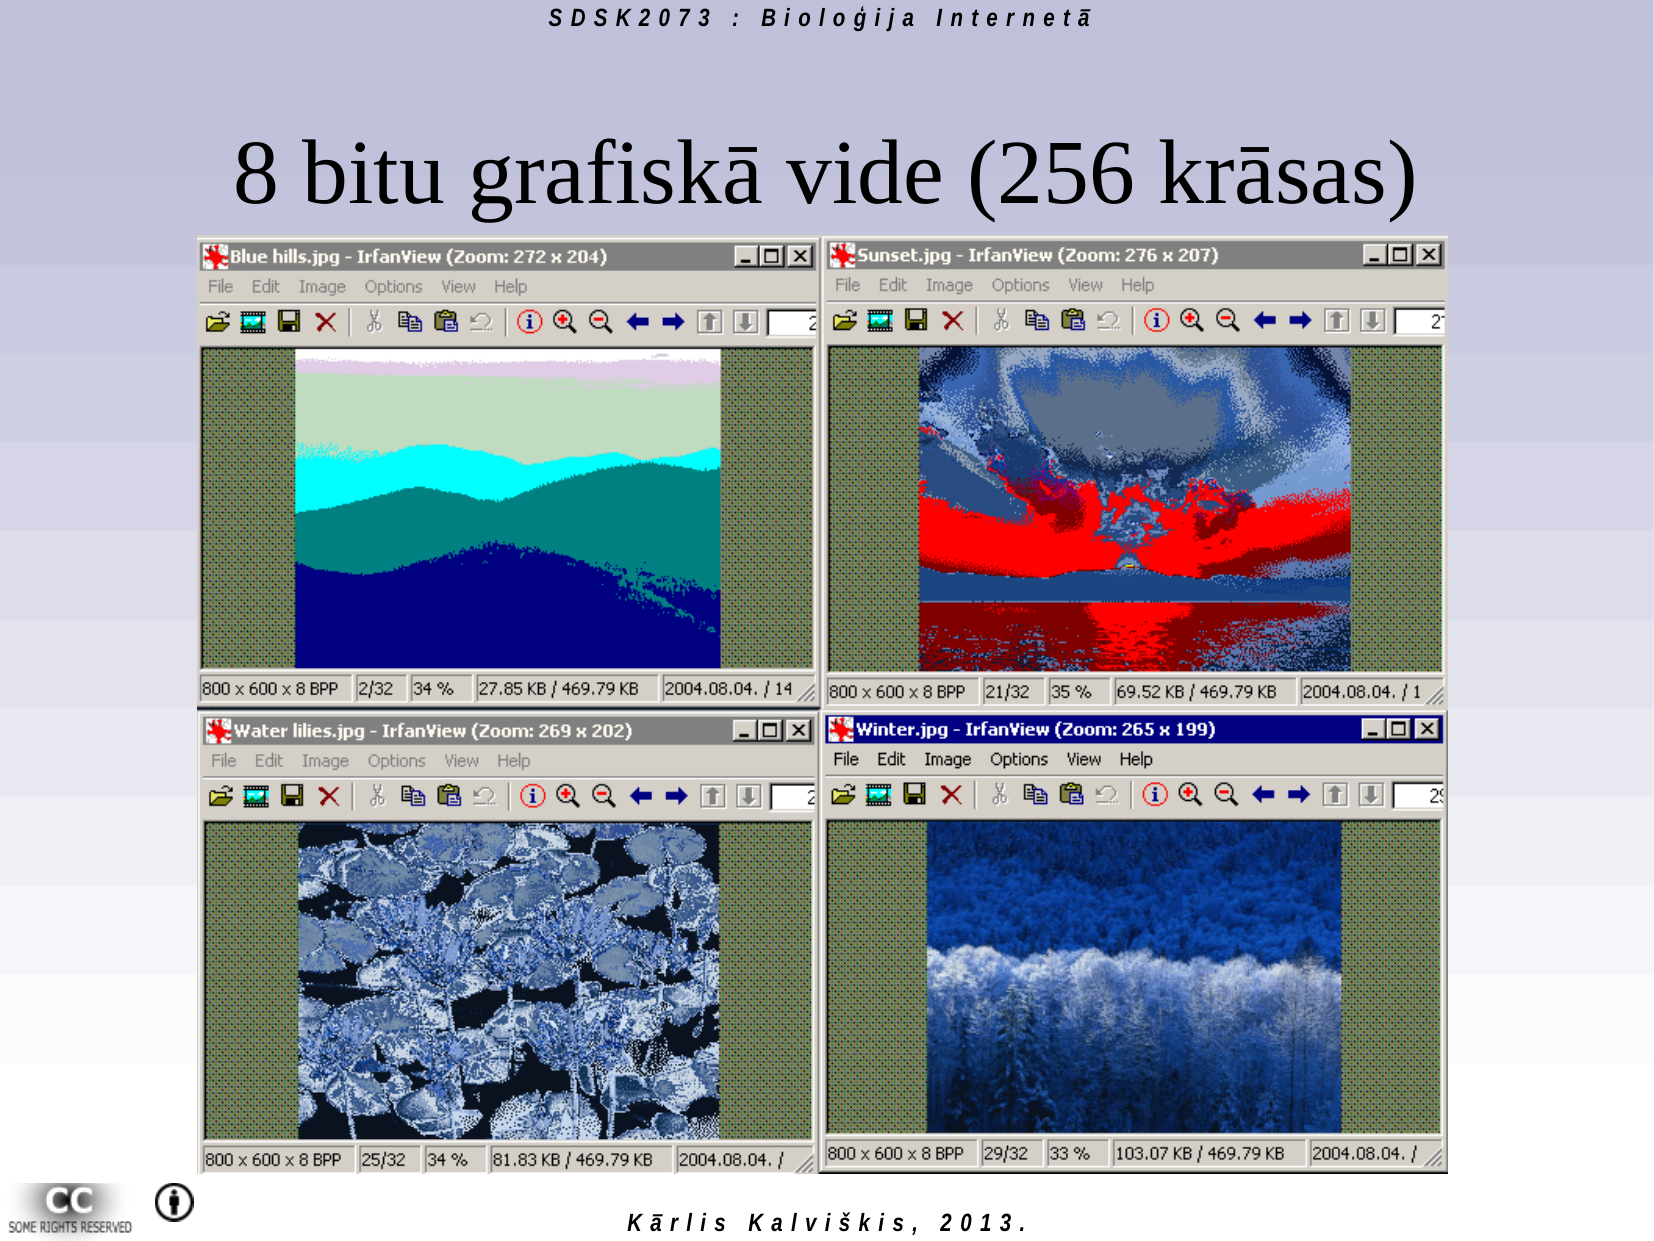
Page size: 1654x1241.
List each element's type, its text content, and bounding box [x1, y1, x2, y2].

title 8 bitu grafiskā vide (256 krāsas) [29, 49, 1625, 296]
picture [0, 0, 1654, 1241]
